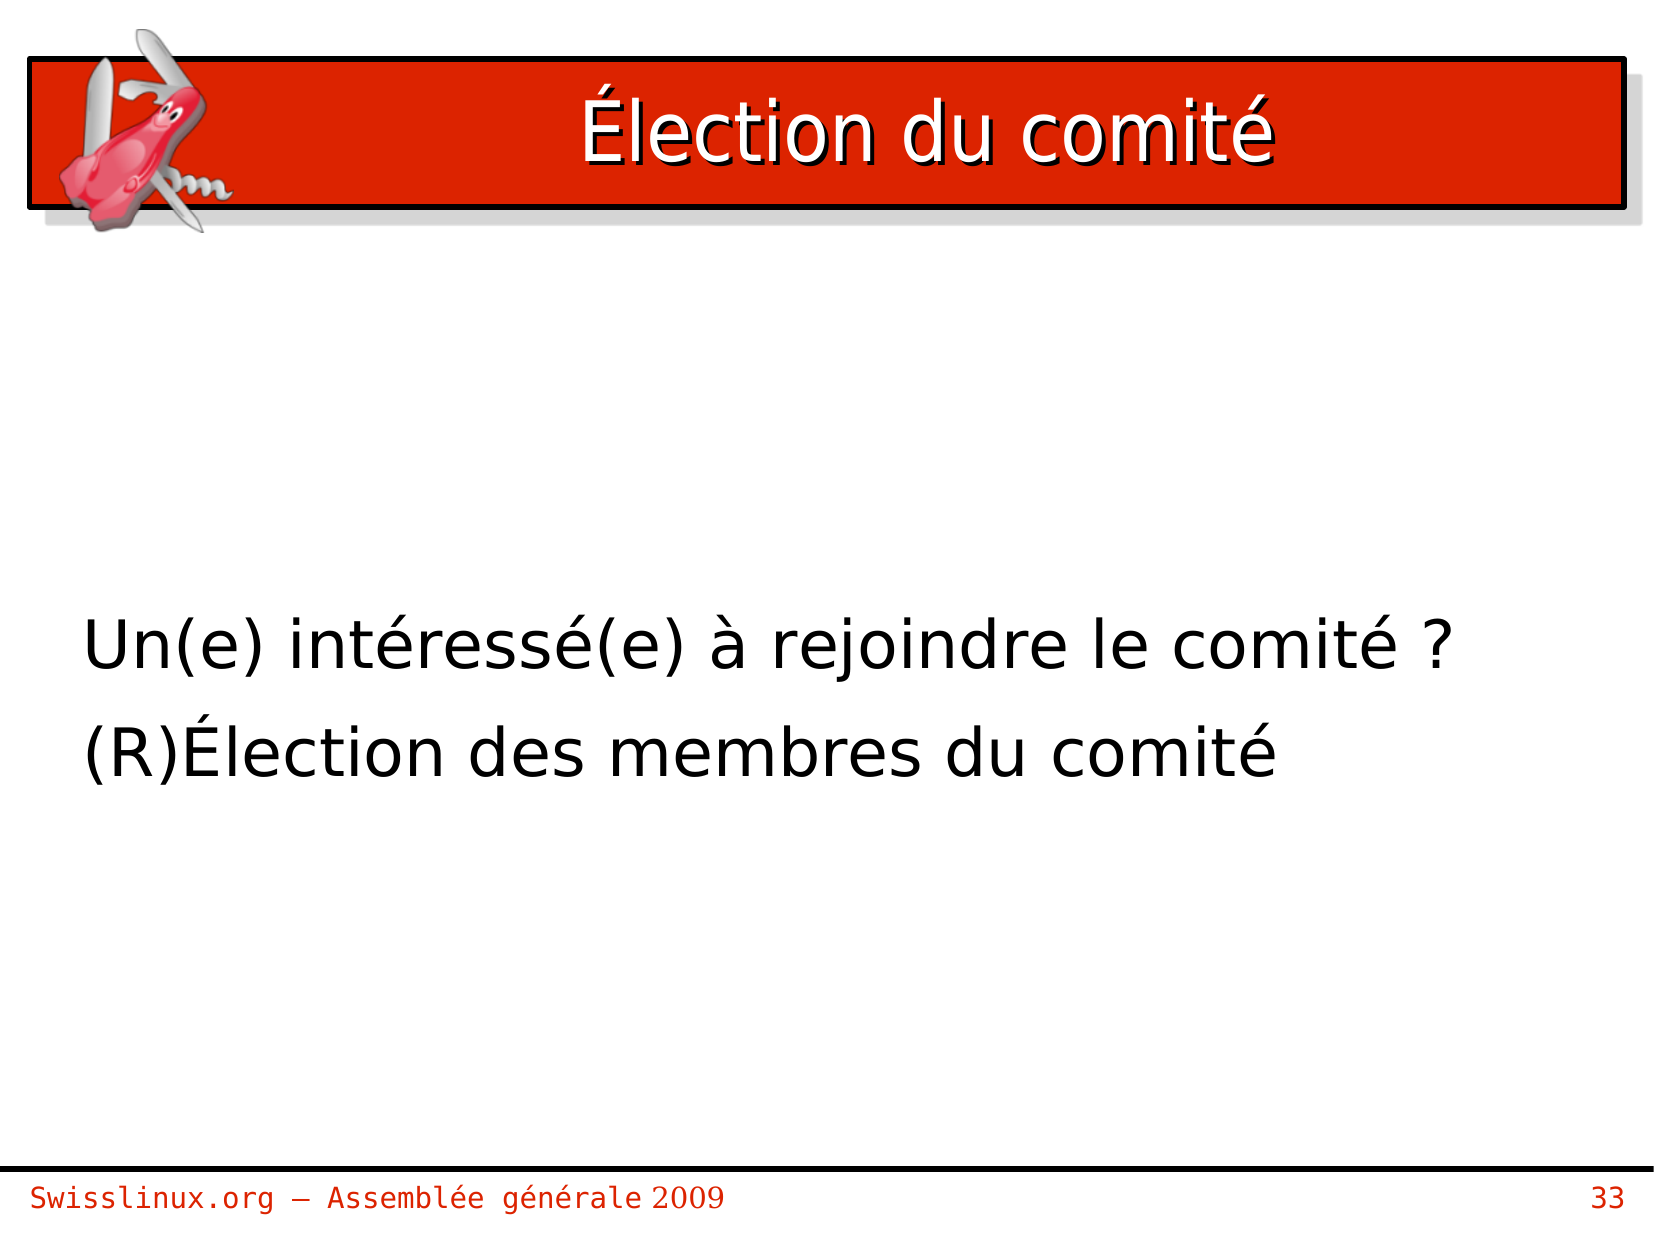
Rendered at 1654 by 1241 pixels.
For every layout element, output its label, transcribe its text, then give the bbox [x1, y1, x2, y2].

picture [59, 29, 234, 233]
list Un(e) intéressé(e) à rejoindre le comité ? (R)Élection des membres du comité [82, 290, 1571, 1109]
title Élection du comité [259, 84, 1595, 182]
